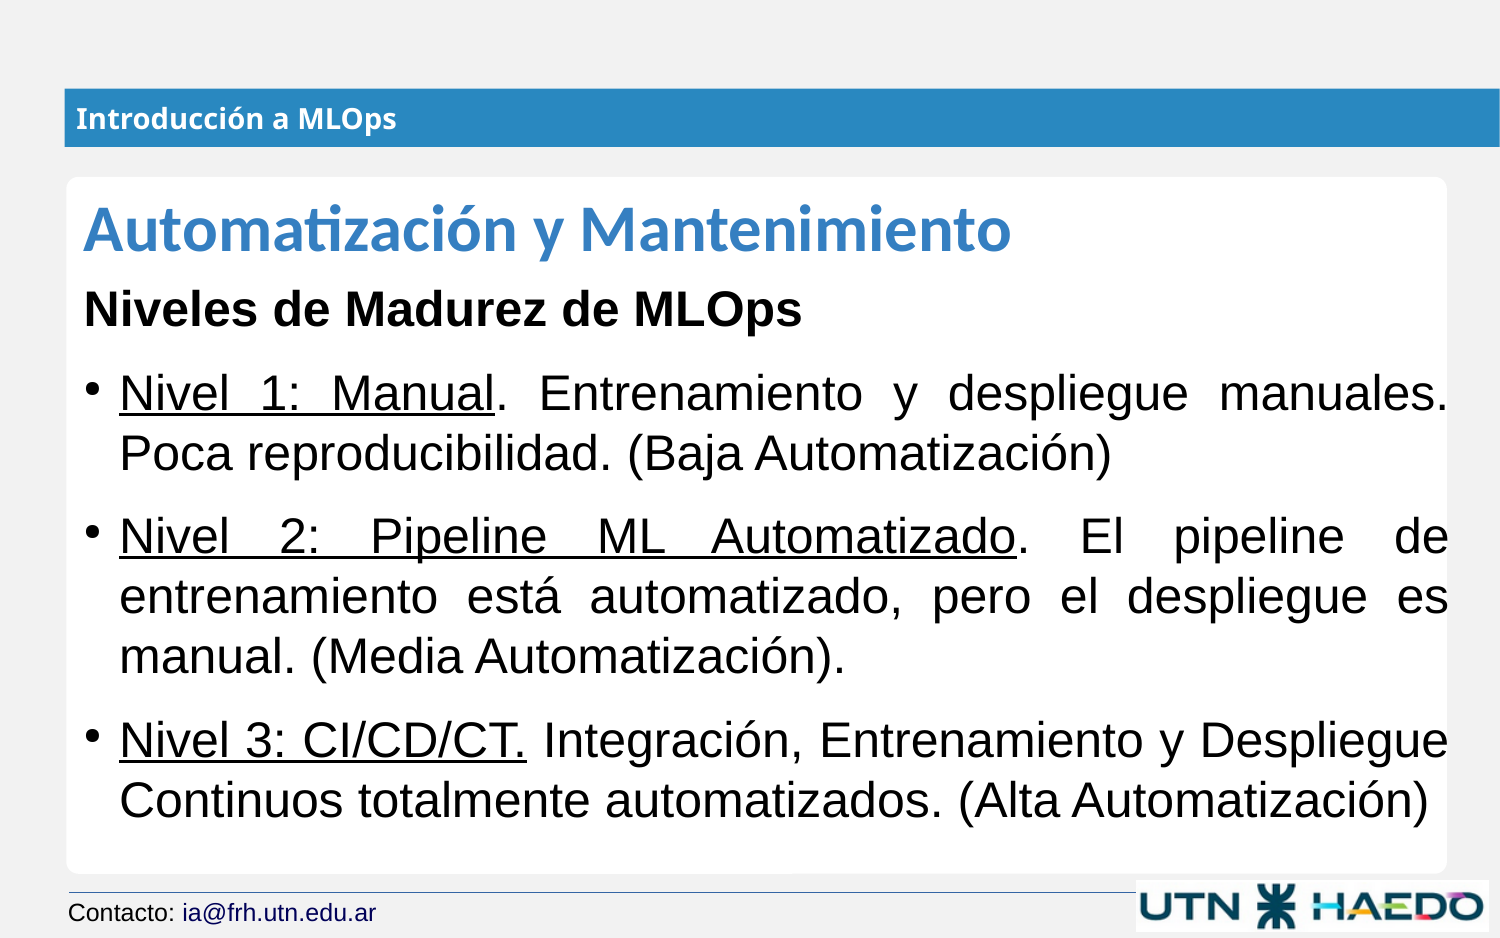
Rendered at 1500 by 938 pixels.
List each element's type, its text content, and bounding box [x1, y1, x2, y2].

picture [1136, 880, 1489, 932]
text_box Introducción a MLOps [64, 88, 1500, 147]
text_box Automatización y Mantenimiento Niveles de Madurez de MLOps Nivel 1: Manual. Entrenamiento y despliegue manuales. Poca reproducibilidad. (Baja Automatización) Nivel 2: Pipeline ML Automatizado. El pipeline de entrenamiento está automatizado, pero el despliegue es manual. (Media Automatización). Nivel 3: CI/CD/CT. Integración, Entrenamiento y Despliegue Continuos totalmente automatizados. (Alta Automatización) [68, 177, 1465, 874]
